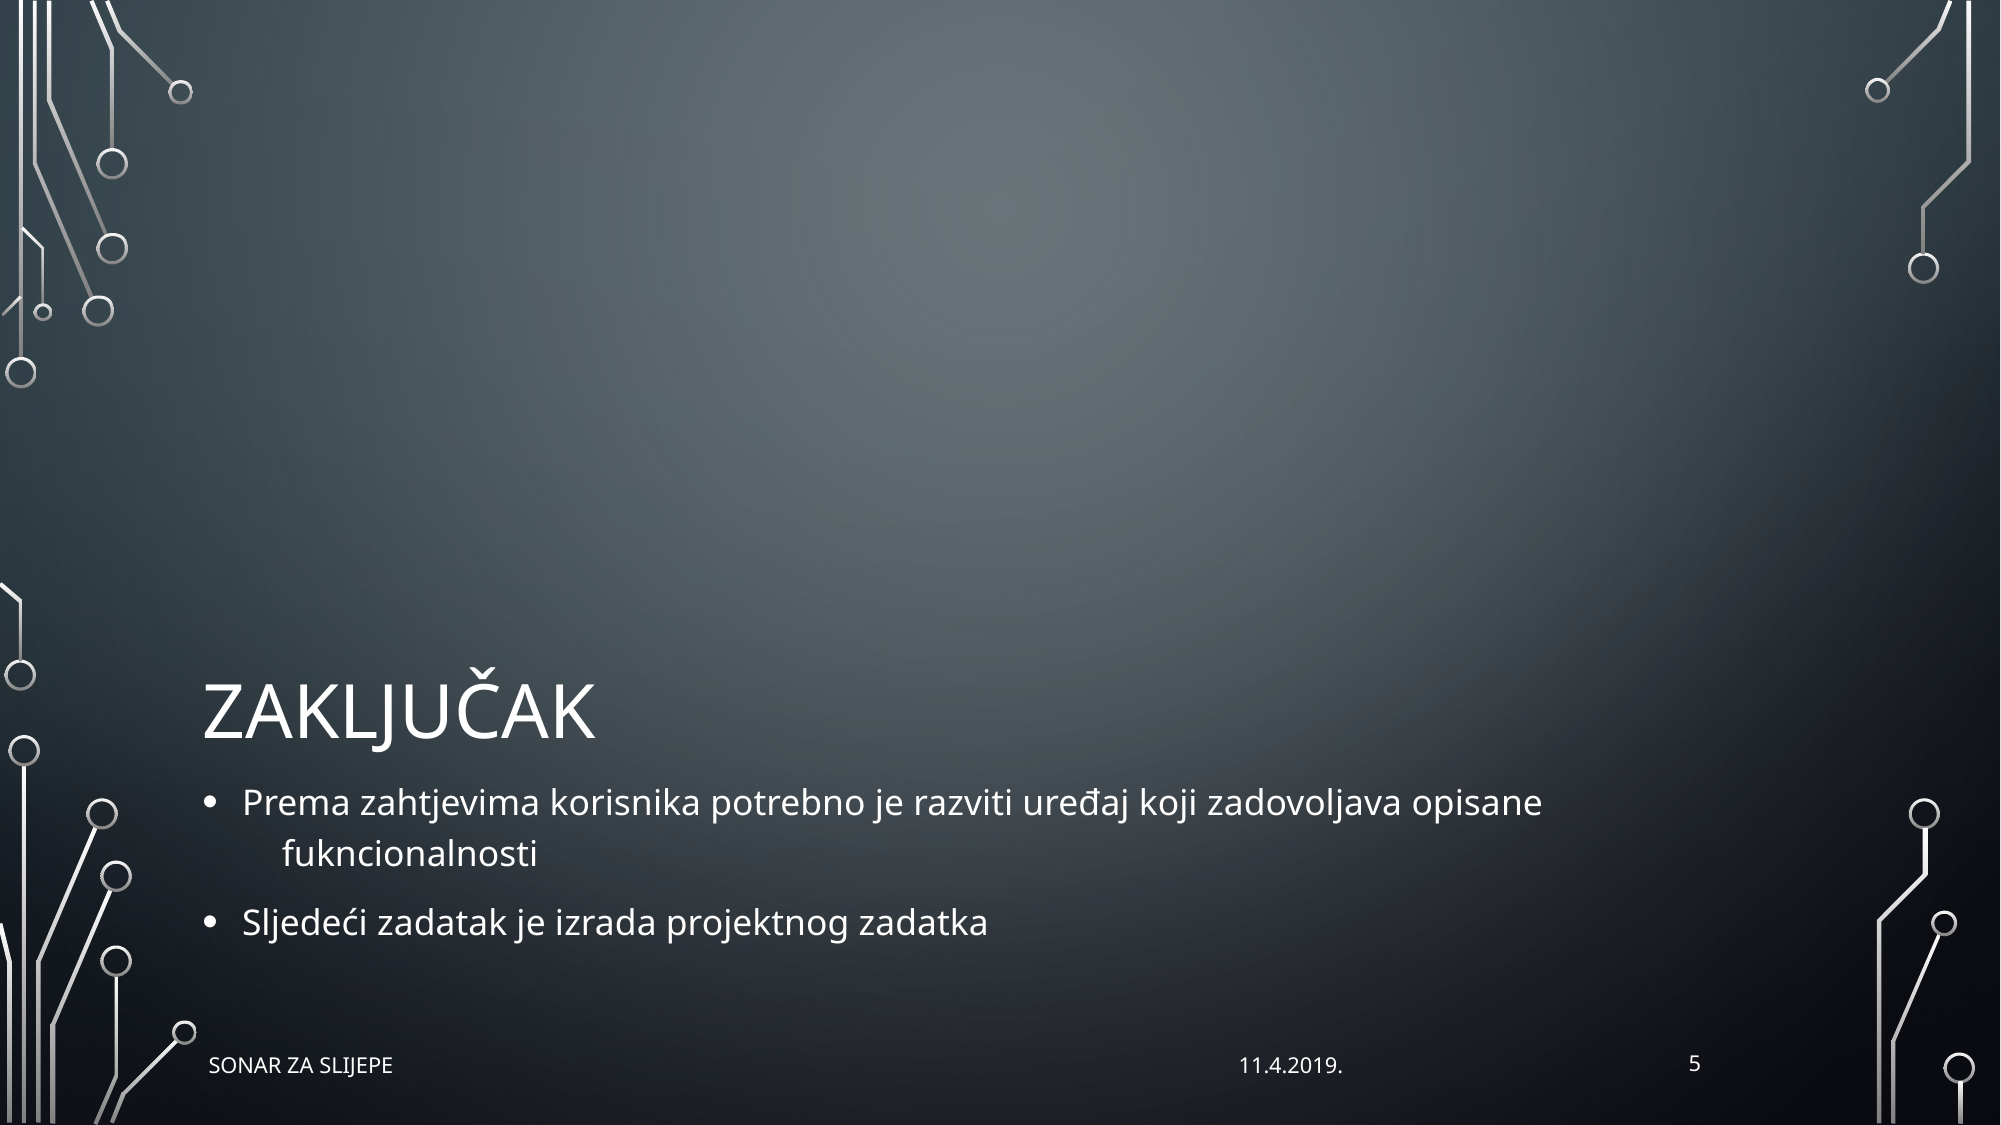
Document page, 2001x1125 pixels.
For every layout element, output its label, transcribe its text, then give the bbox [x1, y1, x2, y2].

title Zaključak [280, 235, 1828, 397]
text_box Sonar za slijepe [193, 1034, 1218, 1095]
text_box 11.4.2019. [1223, 1034, 1673, 1095]
text_box [1673, 1034, 1801, 1095]
list Prema zahtjevima korisnika potrebno je razviti uređaj koji zadovoljava opisane fukncionalnosti Sljedeći zadatak je izrada projektnog zadatka [264, 495, 1721, 952]
